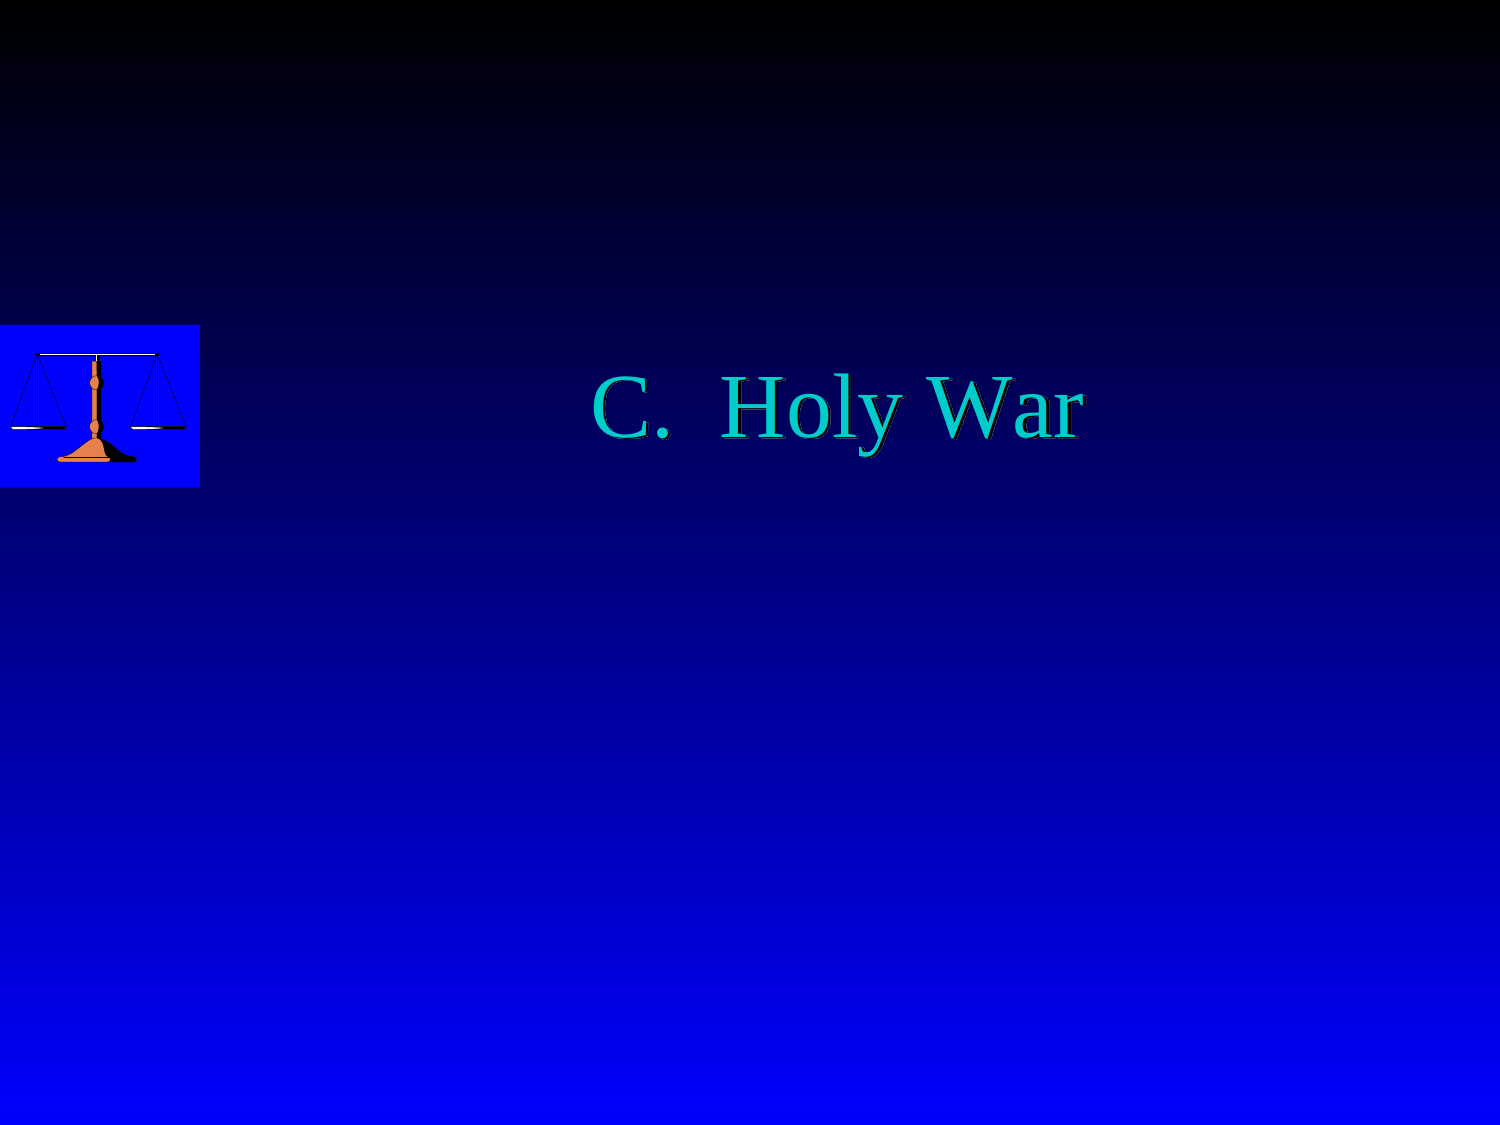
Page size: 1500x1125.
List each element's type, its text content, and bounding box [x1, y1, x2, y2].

title C. Holy War [205, 312, 1469, 501]
